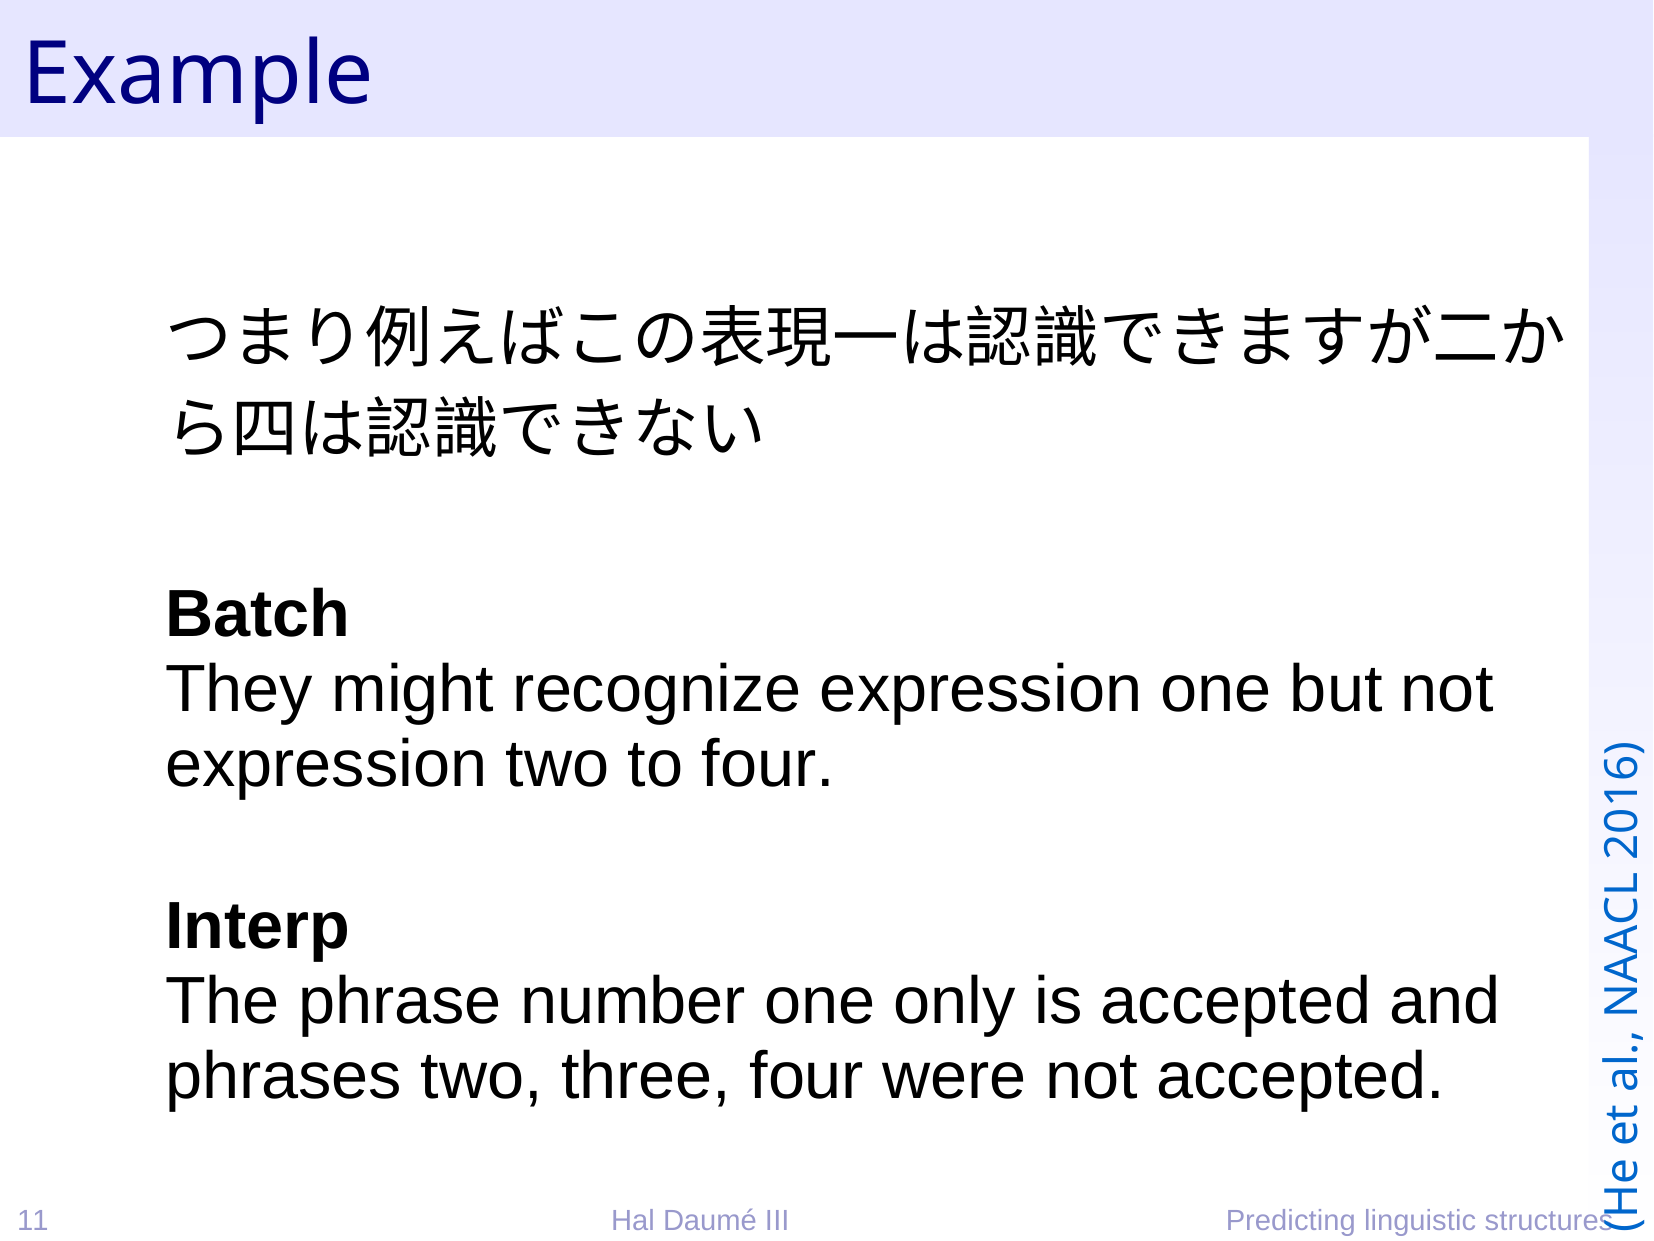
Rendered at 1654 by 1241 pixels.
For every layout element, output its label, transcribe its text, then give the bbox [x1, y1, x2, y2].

text_box (He et al., NAACL 2016) [1585, 688, 1649, 1236]
title Example [22, 8, 1639, 131]
list つまり例えばこの表現一は認識できますが二から四は認識できない Batch They might recognize expression one but not expression two to four. Interp The phrase number one only is accepted and phrases two, three, four were not accepted. [82, 290, 1571, 1074]
